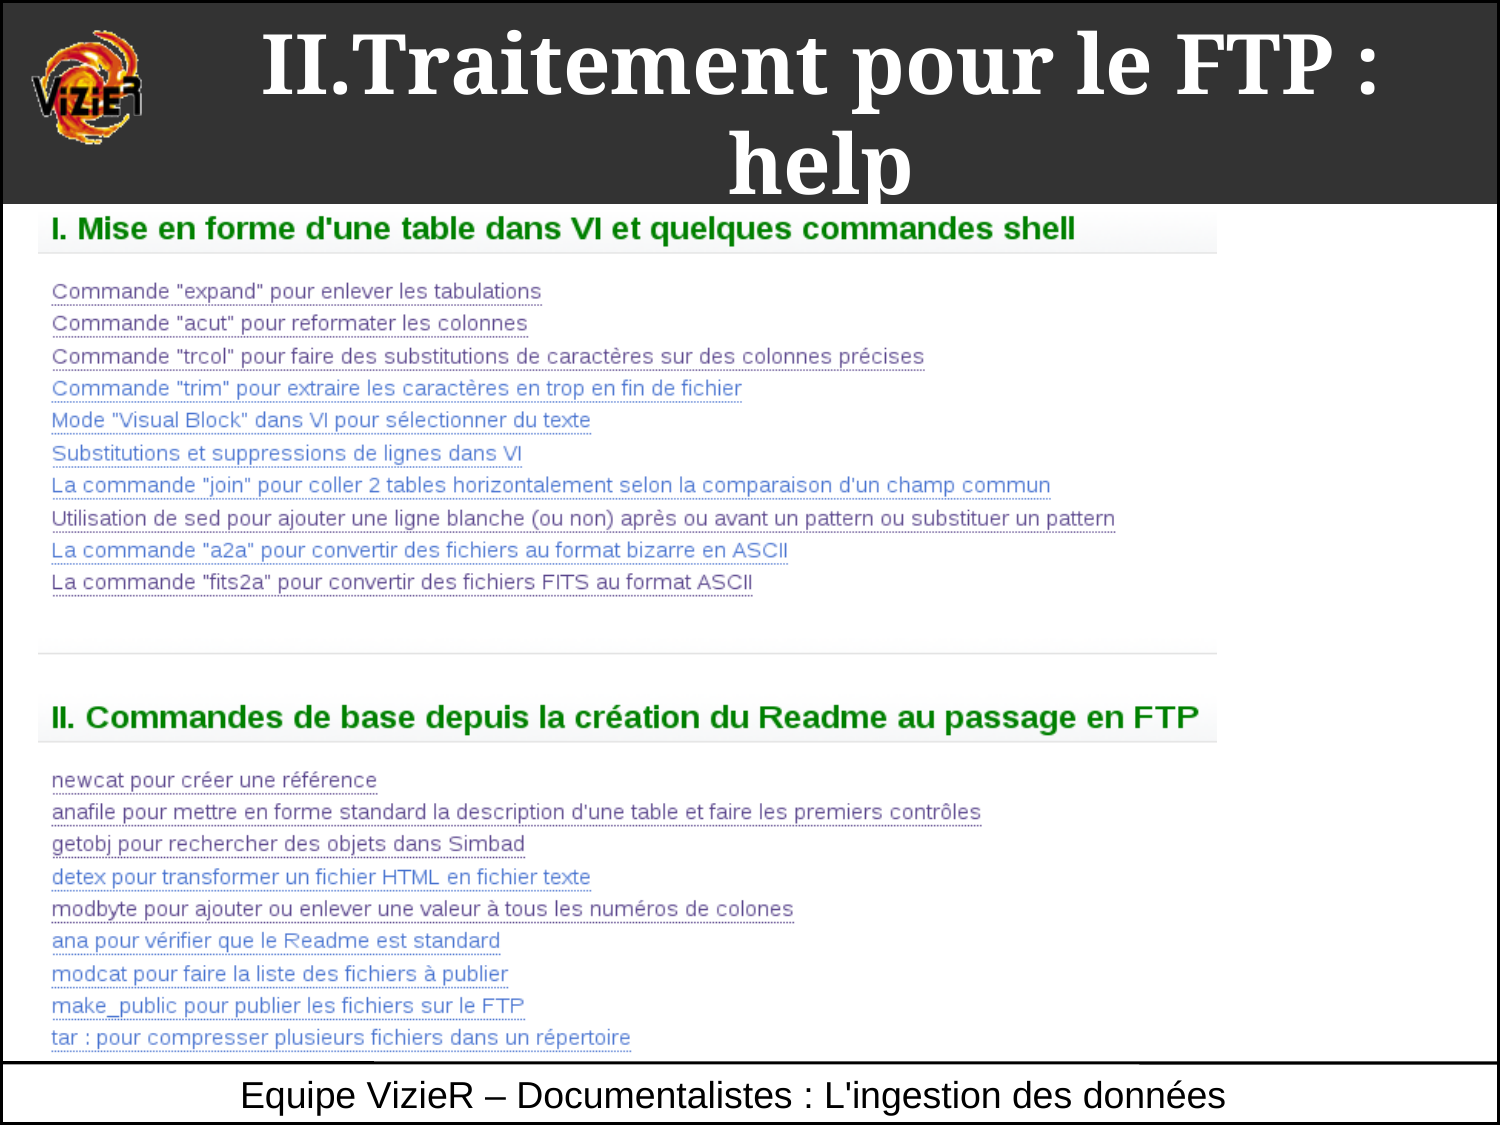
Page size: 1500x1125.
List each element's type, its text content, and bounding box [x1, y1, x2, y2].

picture [29, 29, 148, 148]
title II.Traitement pour le FTP : help [177, 3, 1467, 219]
picture [38, 212, 1217, 1059]
